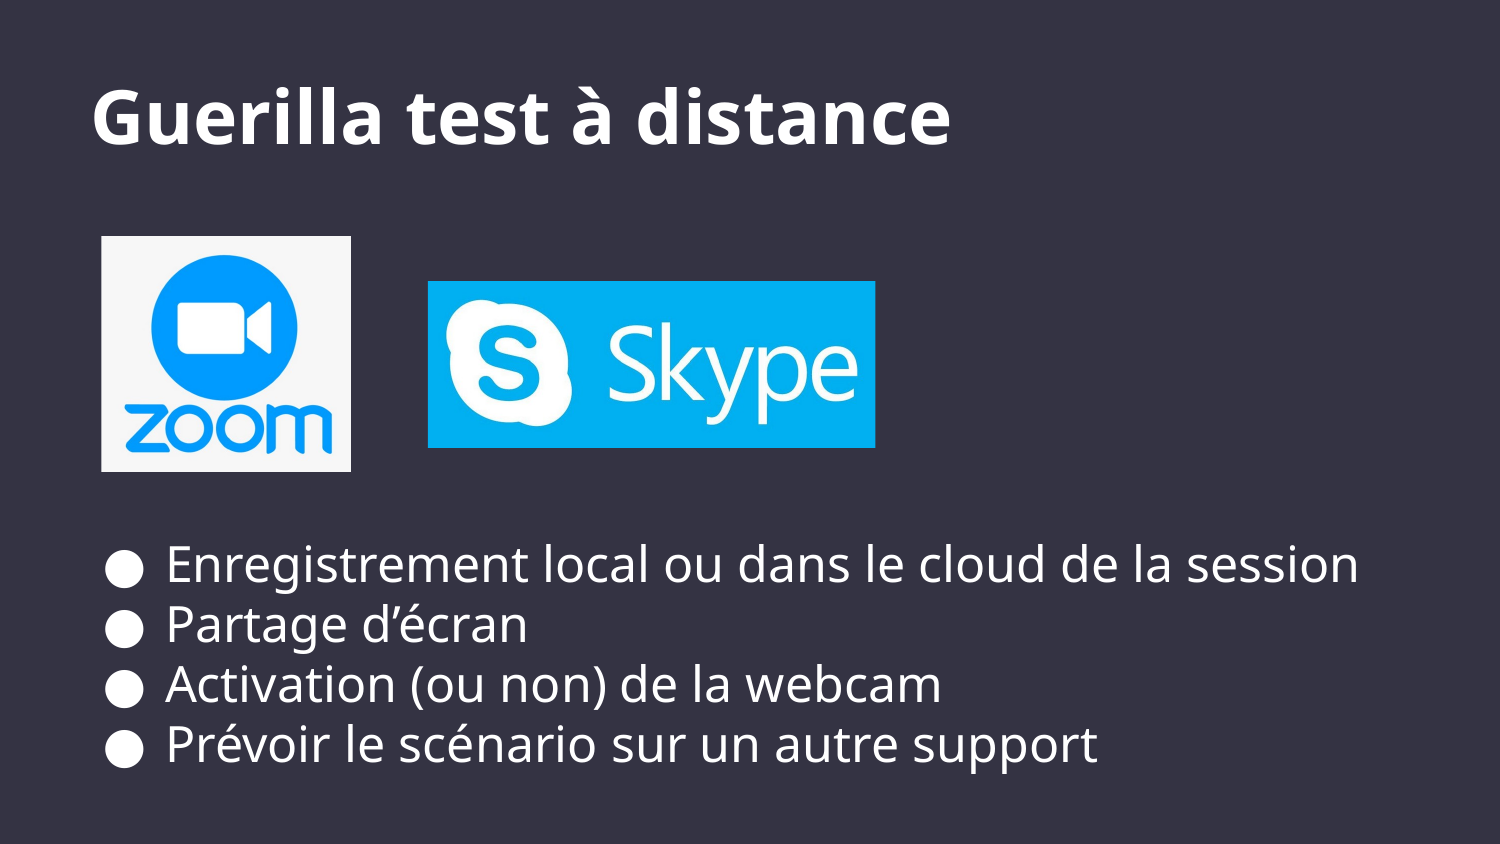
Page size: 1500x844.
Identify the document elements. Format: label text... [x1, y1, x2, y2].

list Enregistrement local ou dans le cloud de la session Partage d’écran Activation (ou non) de la webcam Prévoir le scénario sur un autre support [75, 517, 1425, 808]
picture [662, 322, 704, 400]
picture [101, 236, 351, 472]
title Guerilla test à distance [75, 33, 1425, 175]
picture [812, 346, 857, 401]
picture [705, 347, 753, 425]
picture [759, 346, 807, 424]
picture [610, 325, 655, 401]
picture [446, 300, 572, 426]
